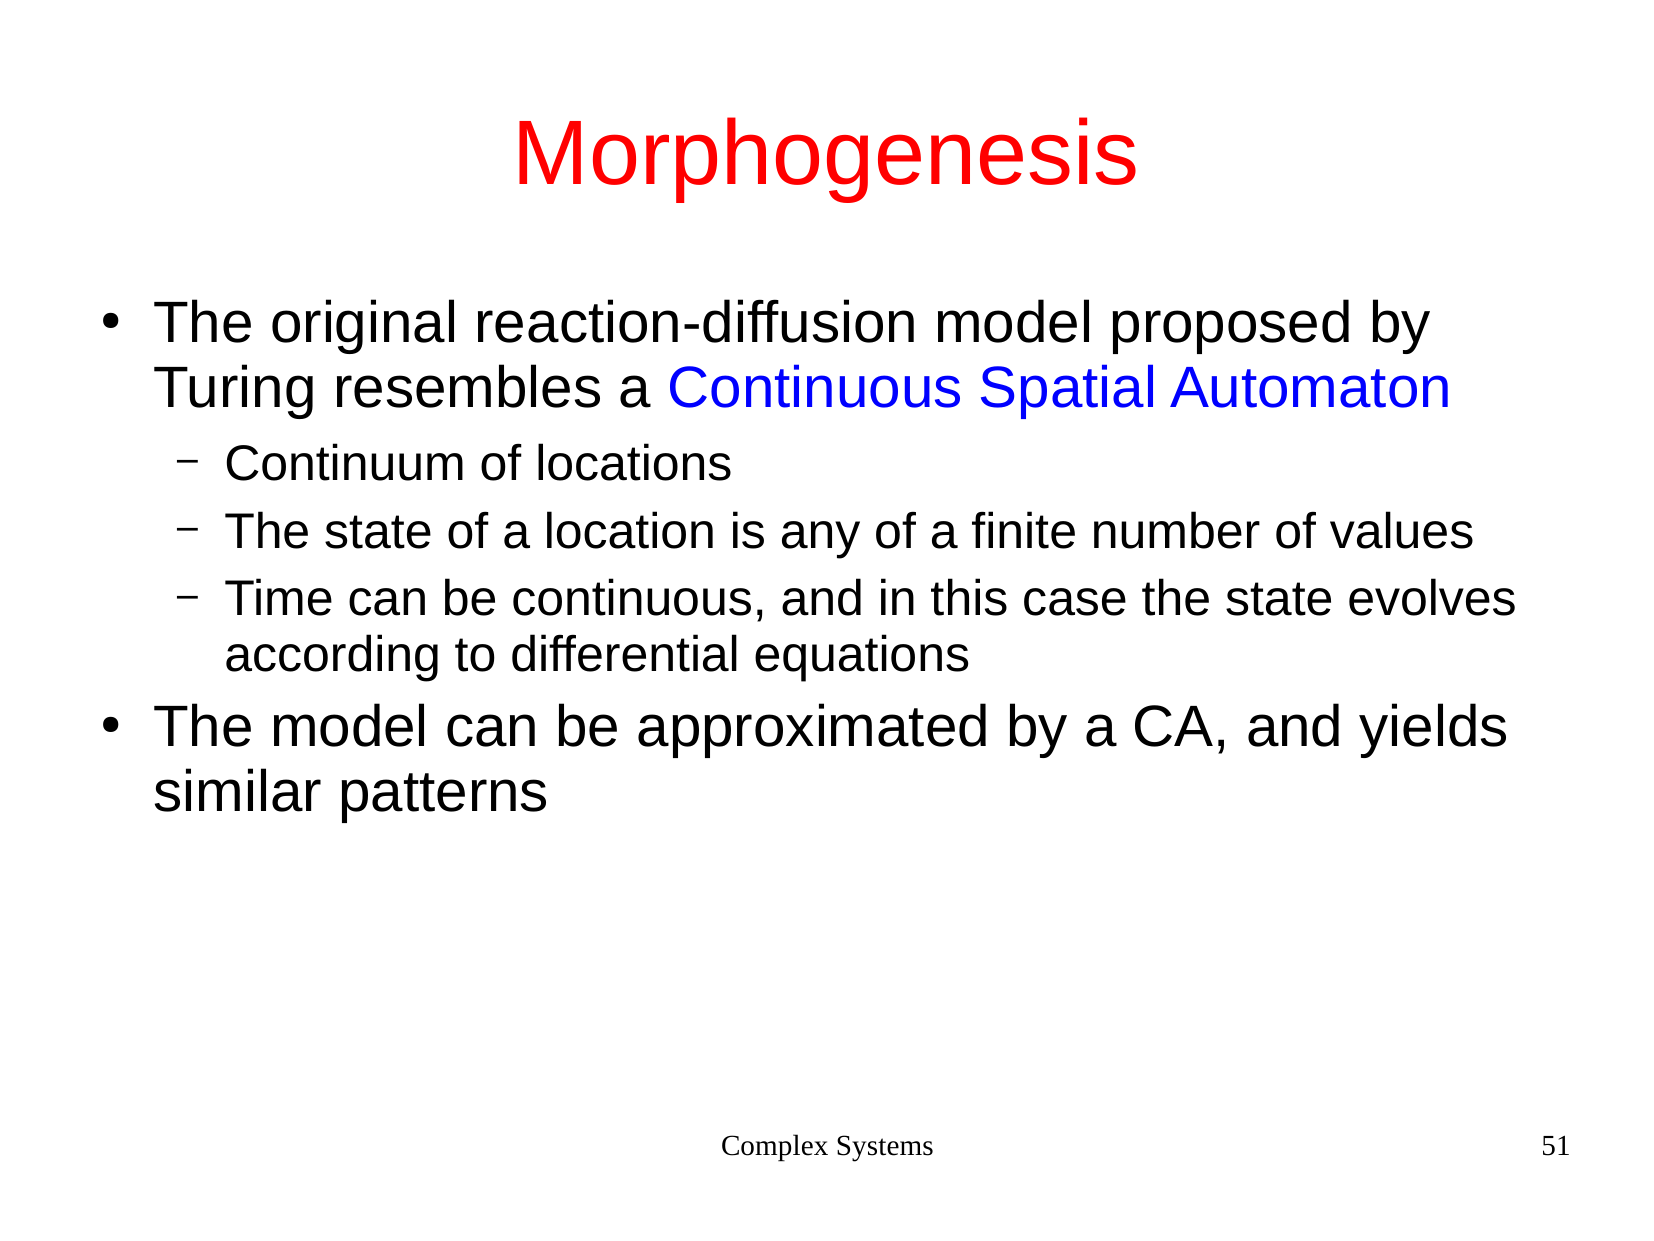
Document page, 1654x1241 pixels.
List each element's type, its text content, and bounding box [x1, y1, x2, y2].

title Morphogenesis [82, 49, 1571, 257]
list The original reaction-diffusion model proposed by Turing resembles a Continuous Spatial Automaton Continuum of locations The state of a location is any of a finite number of values Time can be continuous, and in this case the state evolves according to differential equations The model can be approximated by a CA, and yields similar patterns [82, 290, 1571, 1109]
